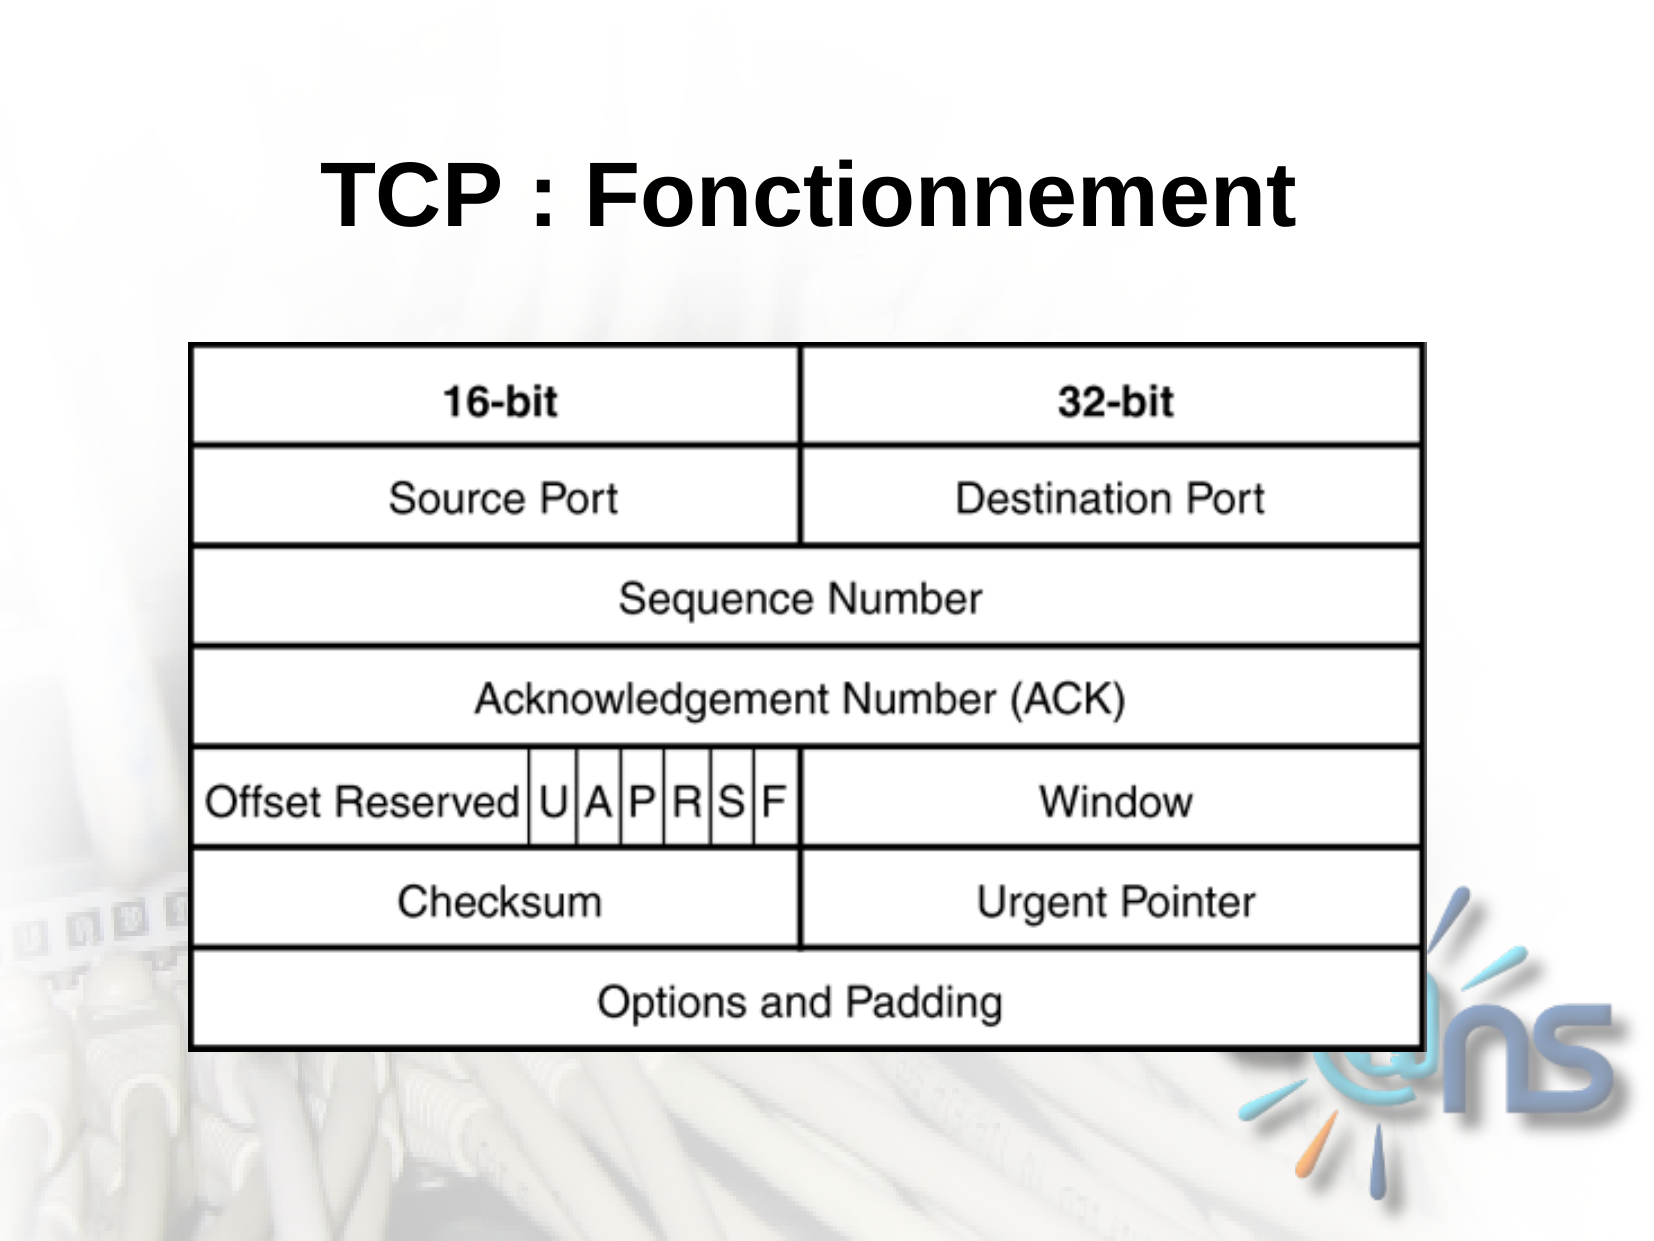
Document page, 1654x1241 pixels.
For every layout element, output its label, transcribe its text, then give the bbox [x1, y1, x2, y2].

picture [0, 0, 1654, 1241]
title TCP : Fonctionnement [82, 90, 1536, 298]
